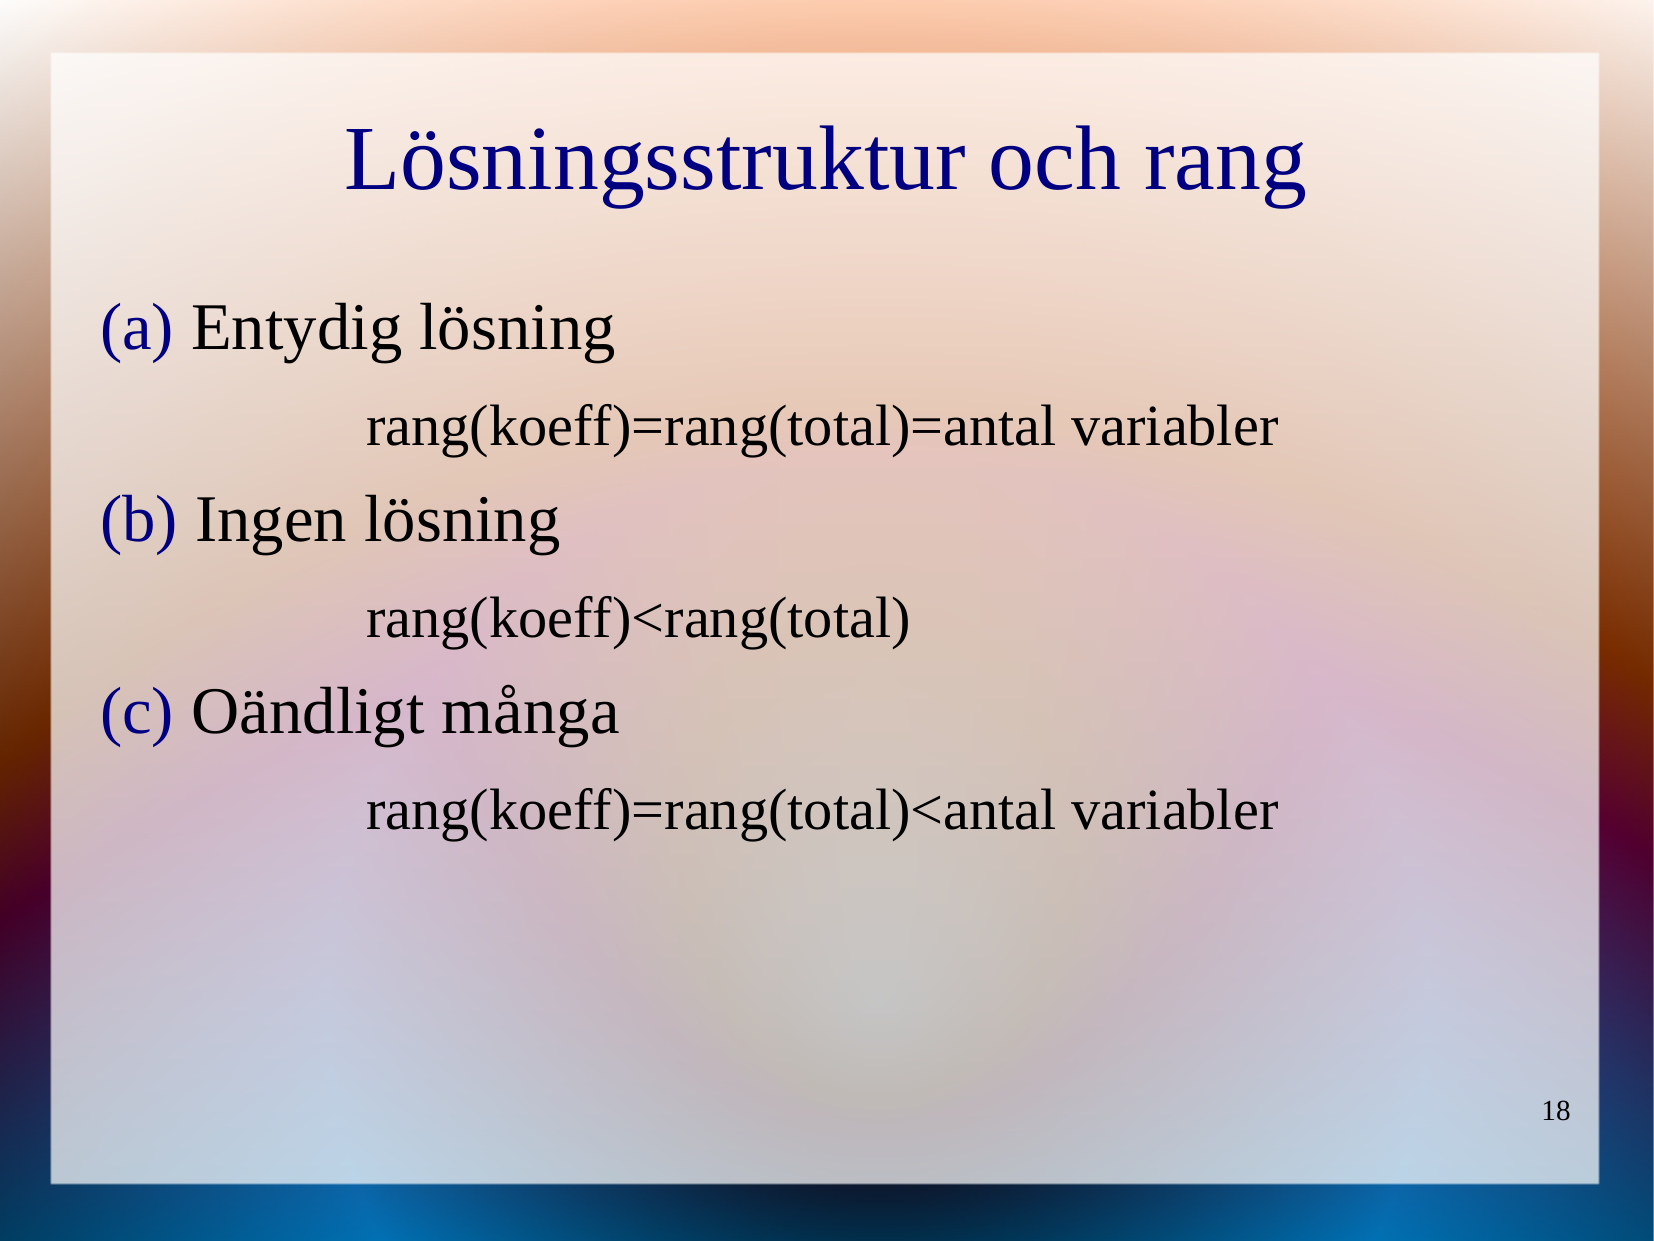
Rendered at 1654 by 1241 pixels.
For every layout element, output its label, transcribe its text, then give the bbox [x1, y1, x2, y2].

title Lösningsstruktur och rang [82, 62, 1571, 256]
picture [0, 0, 1654, 1241]
list Entydig lösning rang(koeff)=rang(total)=antal variabler Ingen lösning rang(koeff)<rang(total) Oändligt många rang(koeff)=rang(total)<antal variabler [82, 290, 1571, 1019]
